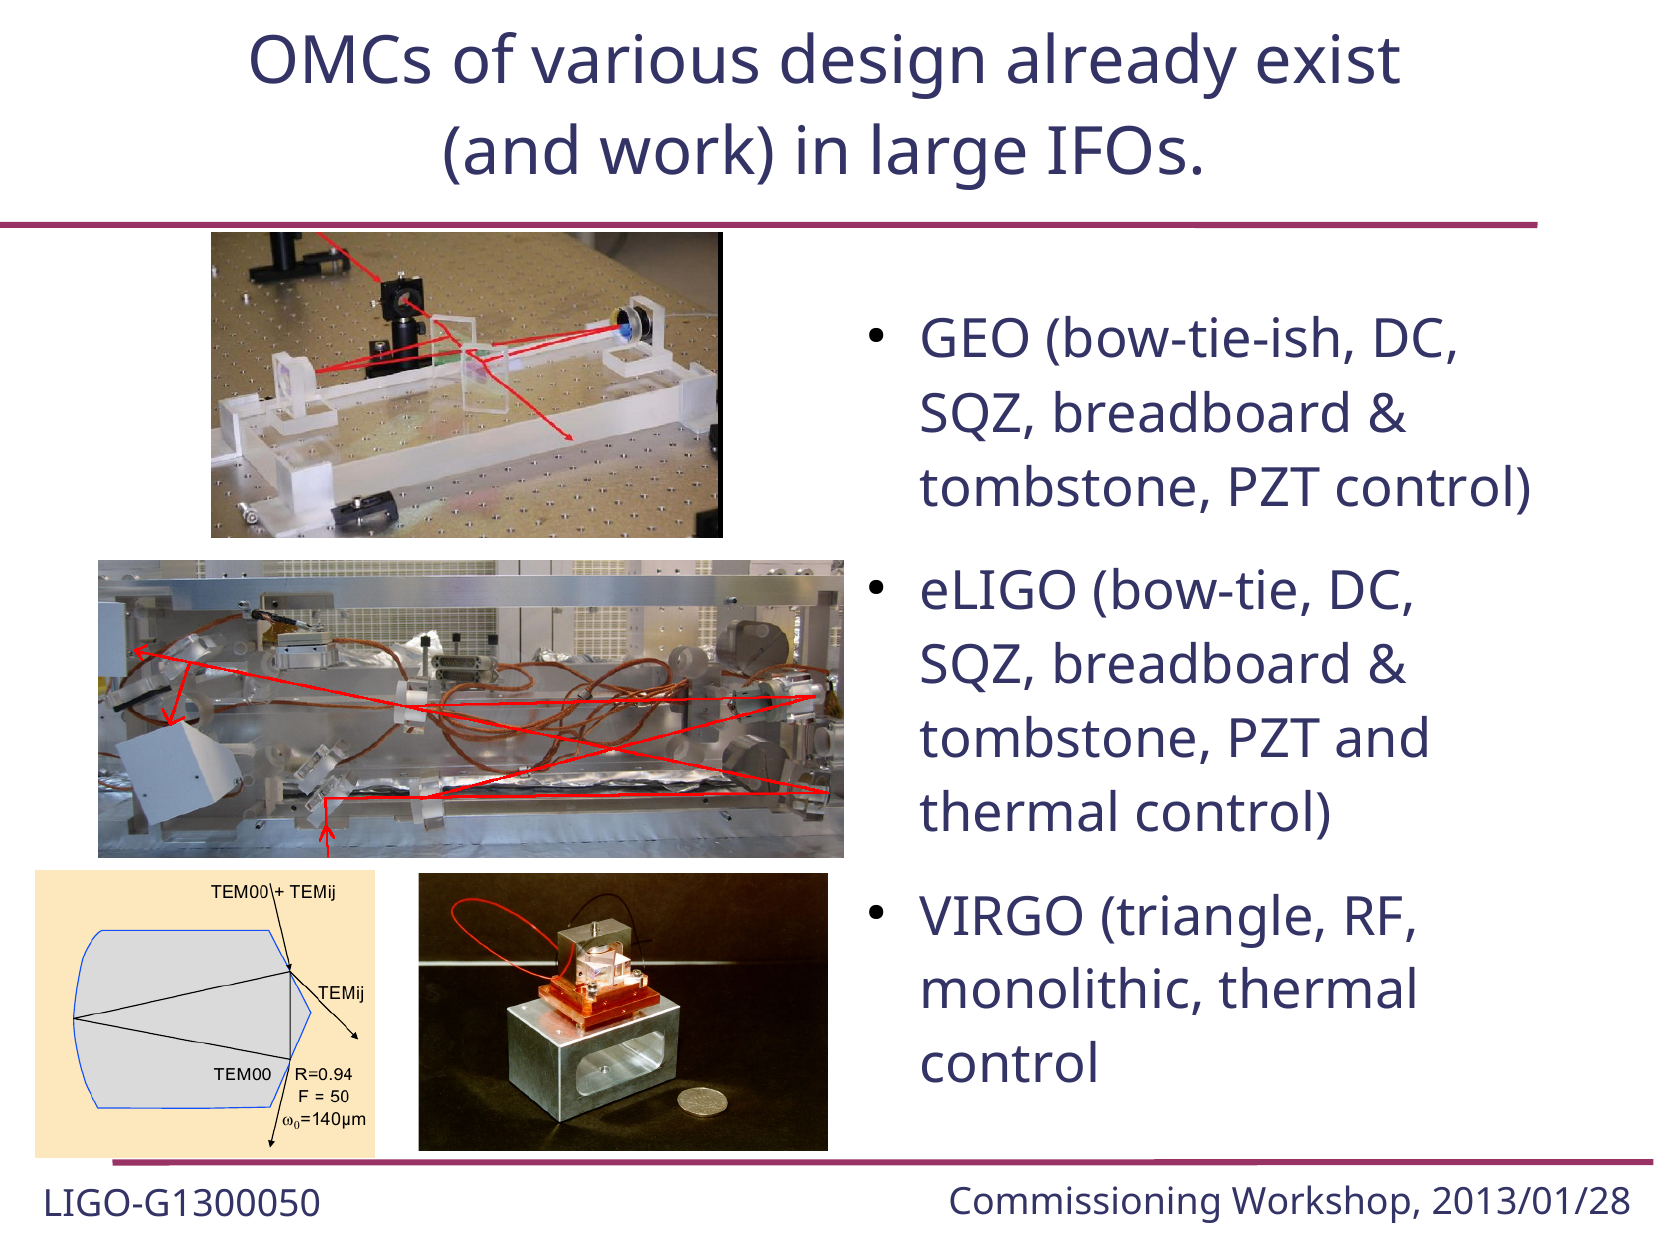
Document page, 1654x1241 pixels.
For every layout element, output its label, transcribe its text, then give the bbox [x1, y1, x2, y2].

list GEO (bow-tie-ish, DC, SQZ, breadboard & tombstone, PZT control) eLIGO (bow-tie, DC, SQZ, breadboard & tombstone, PZT and thermal control) VIRGO (triangle, RF, monolithic, thermal control [848, 300, 1538, 1065]
picture [211, 232, 723, 538]
picture [98, 560, 844, 858]
picture [35, 870, 375, 1158]
picture [418, 873, 828, 1151]
title OMCs of various design already exist (and work) in large IFOs. [187, 0, 1463, 208]
